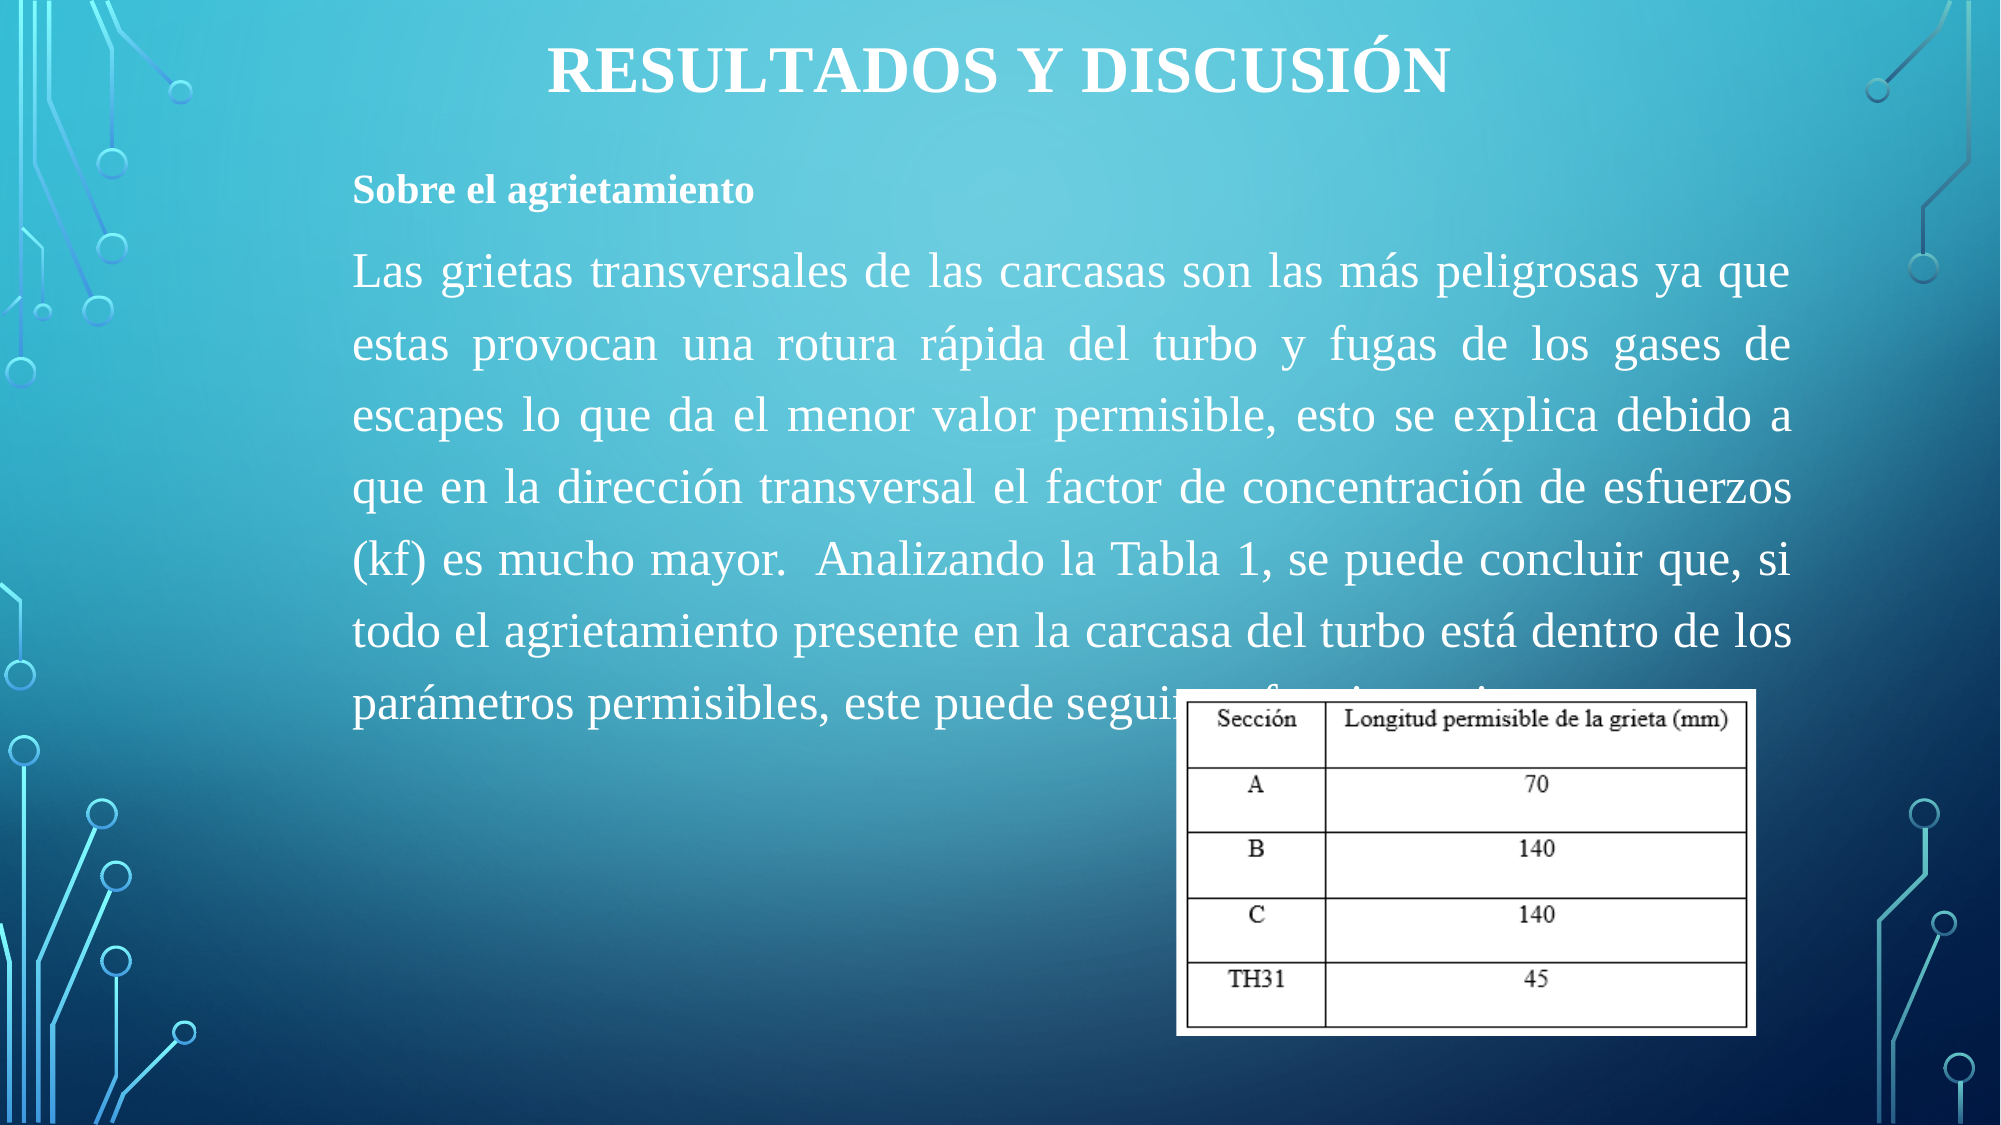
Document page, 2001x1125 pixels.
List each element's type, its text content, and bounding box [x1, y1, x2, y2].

list Sobre el agrietamiento Las grietas transversales de las carcasas son las más peligrosas ya que estas provocan una rotura rápida del turbo y fugas de los gases de escapes lo que da el menor valor permisible, esto se explica debido a que en la dirección transversal el factor de concentración de esfuerzos (kf) es mucho mayor. Analizando la Tabla 1, se puede concluir que, si todo el agrietamiento presente en la carcasa del turbo está dentro de los parámetros permisibles, este puede seguir en funcionamiento. [187, 143, 1813, 1036]
title Resultados y discusión [187, 24, 1813, 118]
picture [1176, 689, 1757, 1036]
